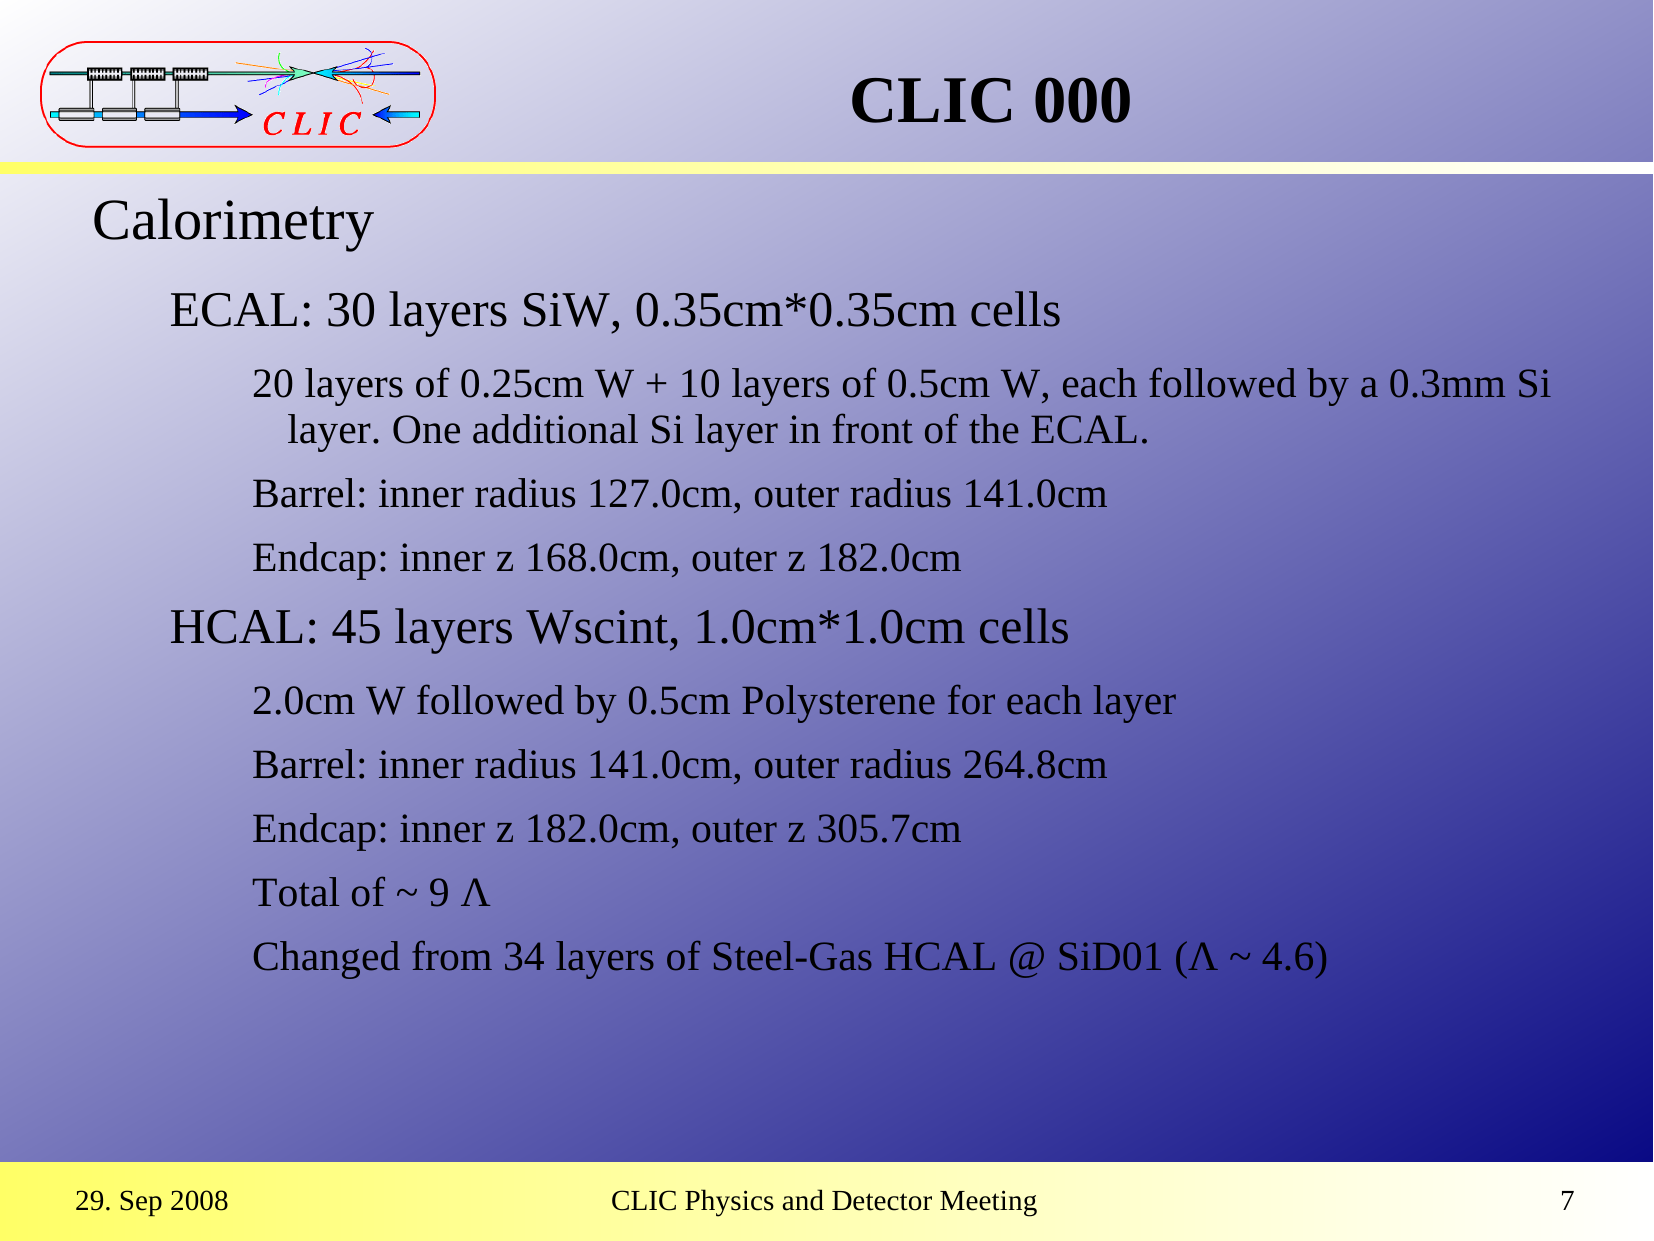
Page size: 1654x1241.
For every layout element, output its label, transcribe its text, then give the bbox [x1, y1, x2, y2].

list Calorimetry ECAL: 30 layers SiW, 0.35cm*0.35cm cells 20 layers of 0.25cm W + 10 layers of 0.5cm W, each followed by a 0.3mm Si layer. One additional Si layer in front of the ECAL. Barrel: inner radius 127.0cm, outer radius 141.0cm Endcap: inner z 168.0cm, outer z 182.0cm HCAL: 45 layers Wscint, 1.0cm*1.0cm cells 2.0cm W followed by 0.5cm Polysterene for each layer Barrel: inner radius 141.0cm, outer radius 264.8cm Endcap: inner z 182.0cm, outer z 305.7cm Total of ~ 9 Λ Changed from 34 layers of Steel-Gas HCAL @ SiD01 (Λ ~ 4.6) [75, 187, 1571, 1111]
picture [37, 37, 438, 150]
title CLIC 000 [412, 56, 1571, 143]
